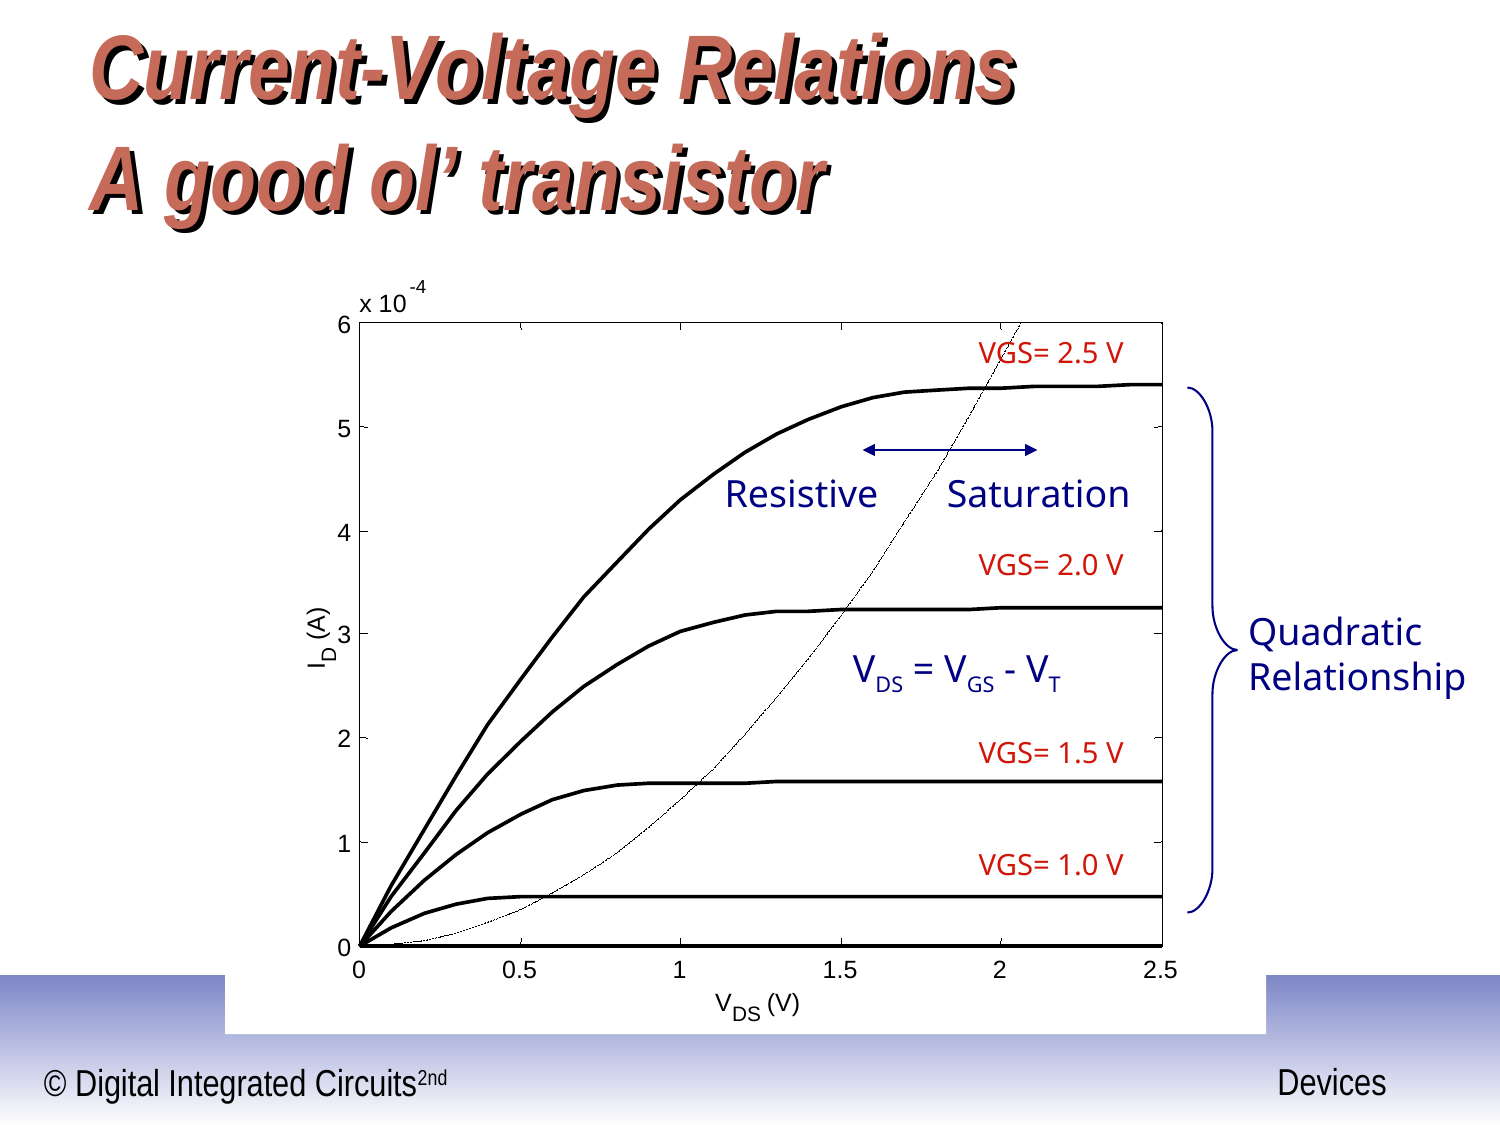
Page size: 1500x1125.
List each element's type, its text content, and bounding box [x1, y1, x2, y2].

text_box DS [731, 1001, 761, 1027]
text_box VGS= 1.5 V [963, 726, 1139, 777]
text_box VGS= 2.5 V [963, 326, 1139, 377]
text_box 4 [337, 516, 352, 547]
text_box 2 [993, 953, 1008, 984]
text_box VDS = VGS - VT [838, 637, 1076, 705]
title Current-Voltage Relations A good ol’ transistor [75, 1, 1351, 236]
text_box I [300, 662, 331, 670]
text_box 2 [337, 722, 352, 753]
text_box 1 [337, 827, 352, 858]
text_box 0.5 [502, 953, 538, 984]
text_box 5 [337, 412, 352, 443]
text_box Resistive [709, 462, 894, 523]
text_box x 10 [359, 287, 408, 318]
text_box Saturation [932, 462, 1146, 523]
text_box 1.5 [822, 953, 858, 984]
text_box 6 [337, 308, 352, 339]
text_box 0 [352, 953, 367, 984]
text_box 2.5 [1143, 953, 1179, 984]
text_box 0 [337, 931, 352, 962]
text_box (V) [759, 986, 801, 1017]
text_box 2 [993, 962, 1002, 976]
text_box VGS= 1.0 V [963, 838, 1139, 890]
text_box -4 [409, 275, 427, 298]
text_box 1 [672, 953, 687, 984]
text_box 3 [337, 618, 352, 649]
text_box D [315, 646, 341, 663]
text_box VGS= 2.0 V [963, 538, 1139, 590]
text_box (A) [300, 607, 331, 648]
text_box [225, 262, 1267, 1035]
text_box DS [751, 1008, 759, 1014]
text_box V [715, 986, 733, 1017]
text_box Quadratic Relationship [1233, 599, 1482, 706]
text_box D [323, 650, 334, 658]
